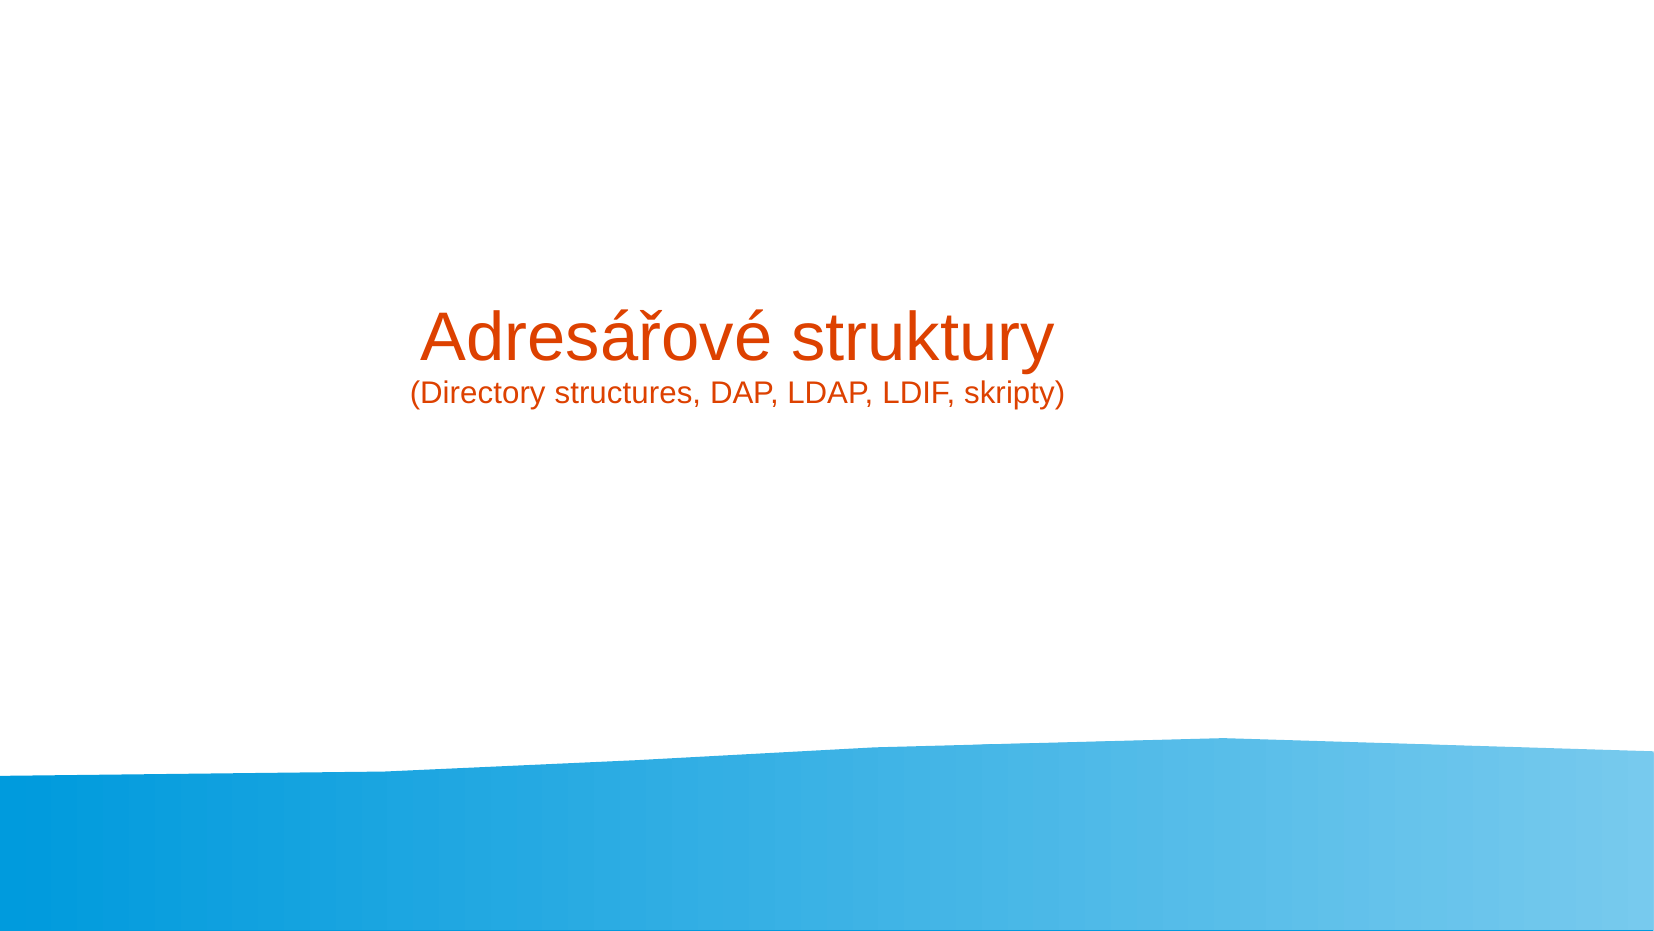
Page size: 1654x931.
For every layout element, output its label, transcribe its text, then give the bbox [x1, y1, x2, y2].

title Adresářové struktury (Directory structures, DAP, LDAP, LDIF, skripty) [0, 265, 1477, 443]
